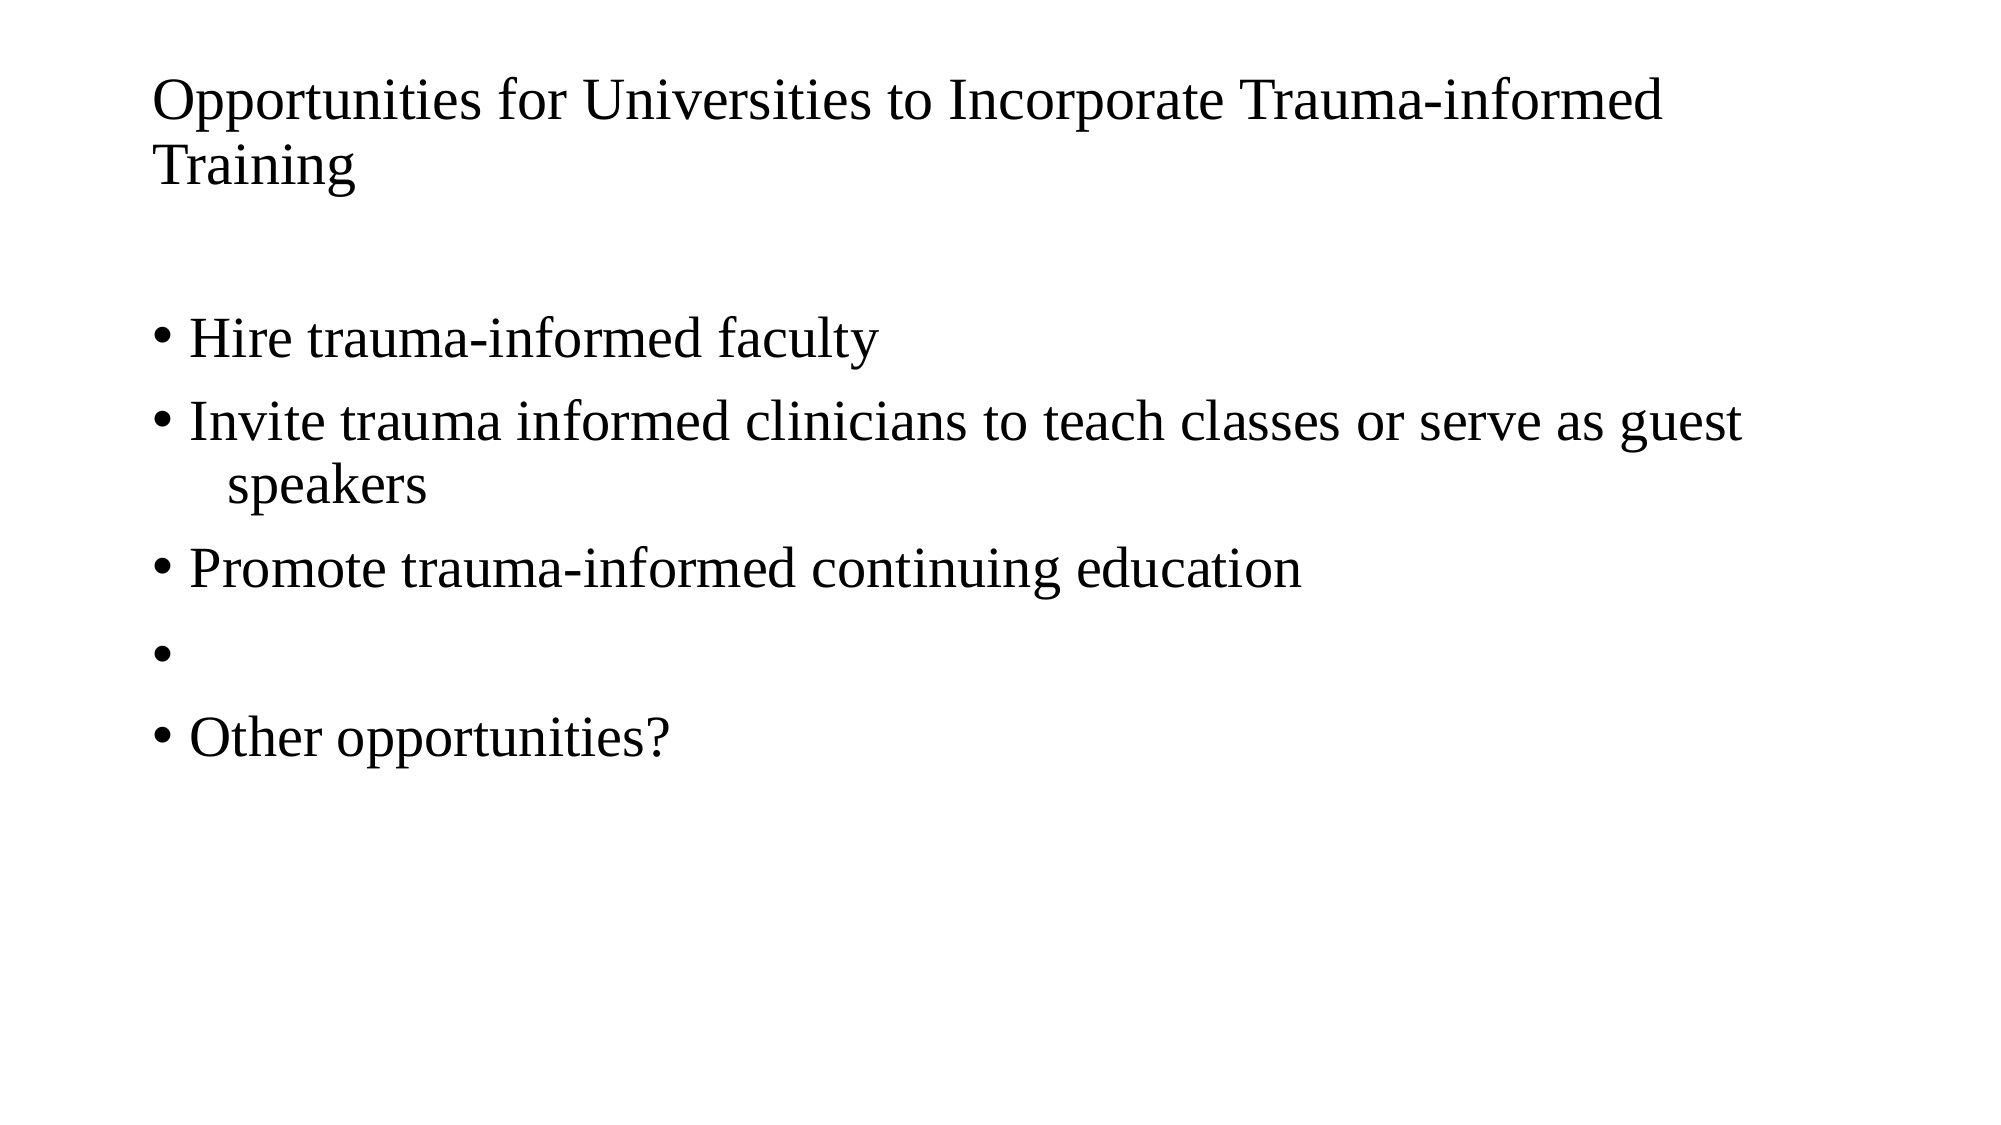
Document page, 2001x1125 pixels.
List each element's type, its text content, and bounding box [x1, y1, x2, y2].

title Opportunities for Universities to Incorporate Trauma-informed Training [137, 59, 1863, 278]
list Hire trauma-informed faculty Invite trauma informed clinicians to teach classes or serve as guest speakers Promote trauma-informed continuing education Other opportunities? [137, 299, 1863, 1014]
